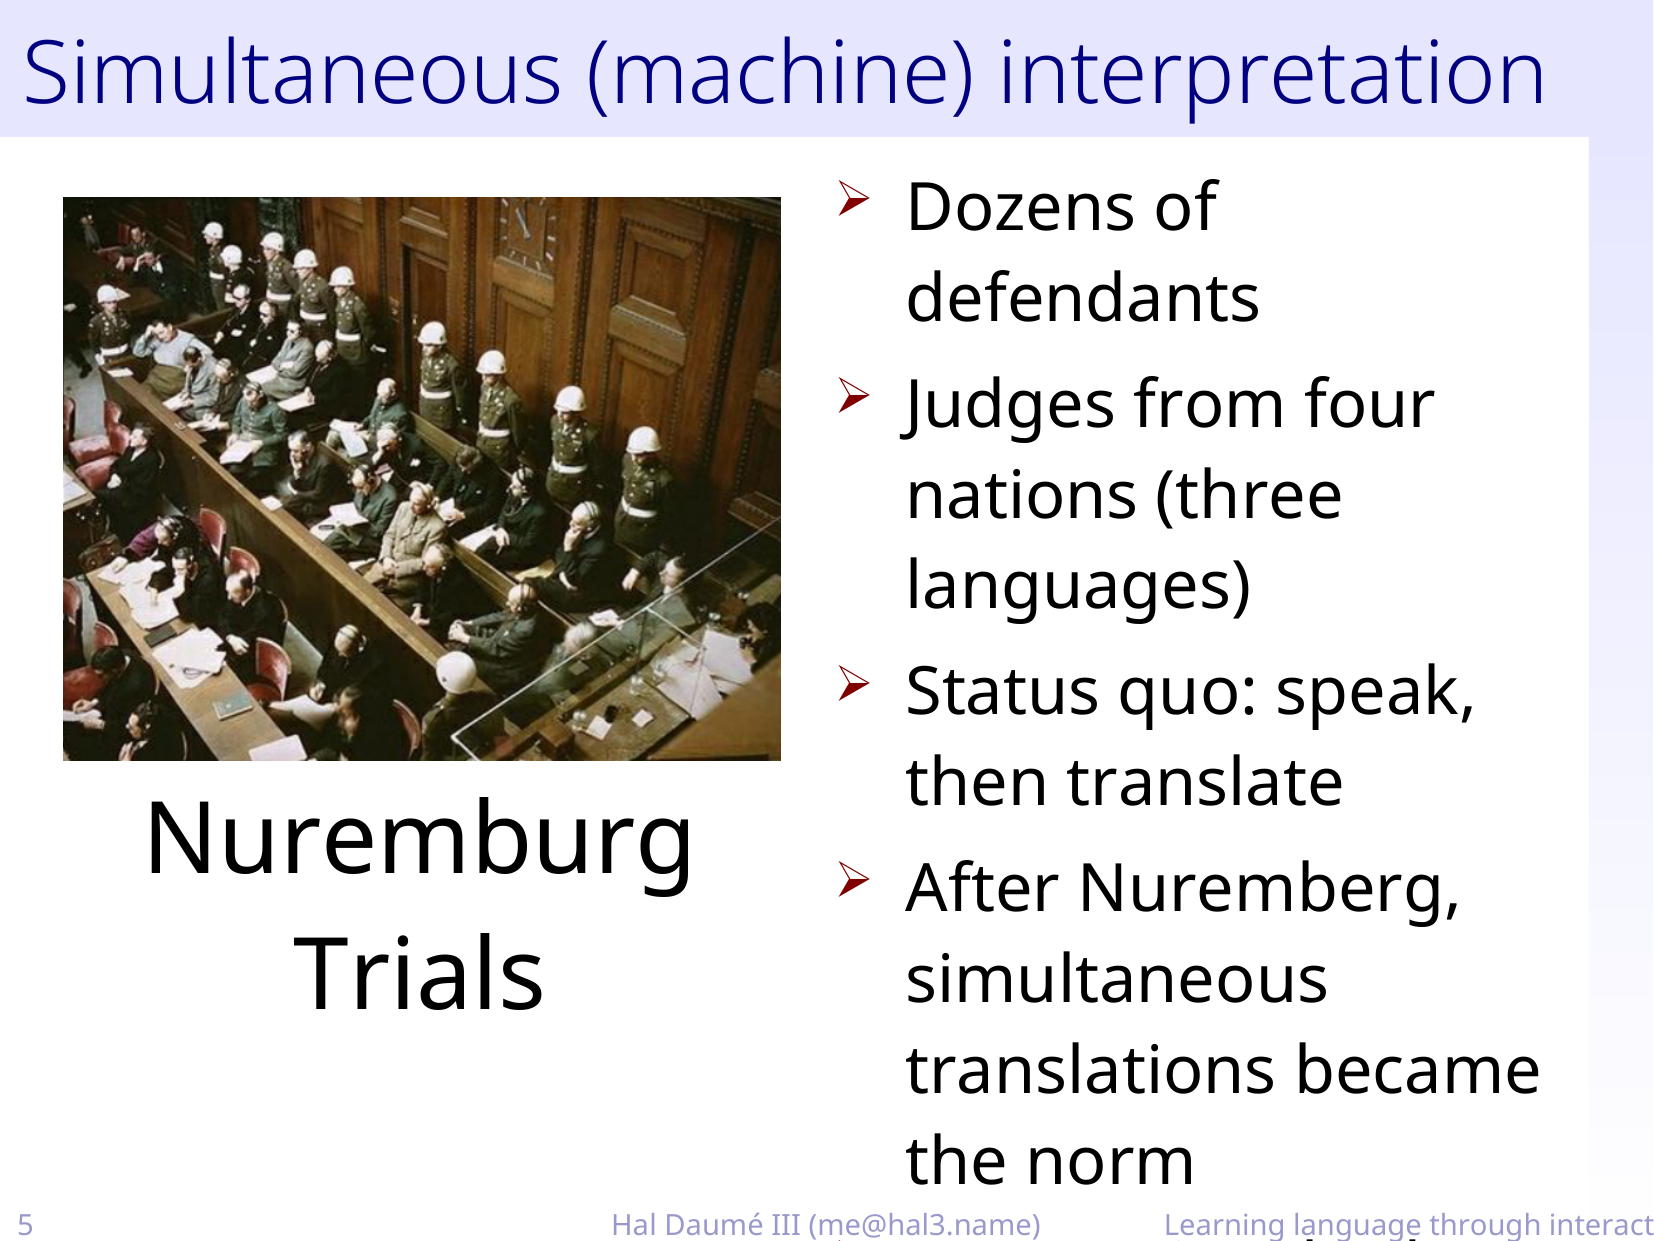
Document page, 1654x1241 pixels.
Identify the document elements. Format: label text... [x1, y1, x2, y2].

title Simultaneous (machine) interpretation [22, 8, 1639, 131]
text_box Nuremburg Trials [140, 766, 700, 1033]
list Dozens of defendants Judges from four nations (three languages) Status quo: speak, then translate After Nuremberg, simultaneous translations became the norm Long wait → bad conversation [822, 159, 1575, 1068]
picture [63, 197, 781, 761]
